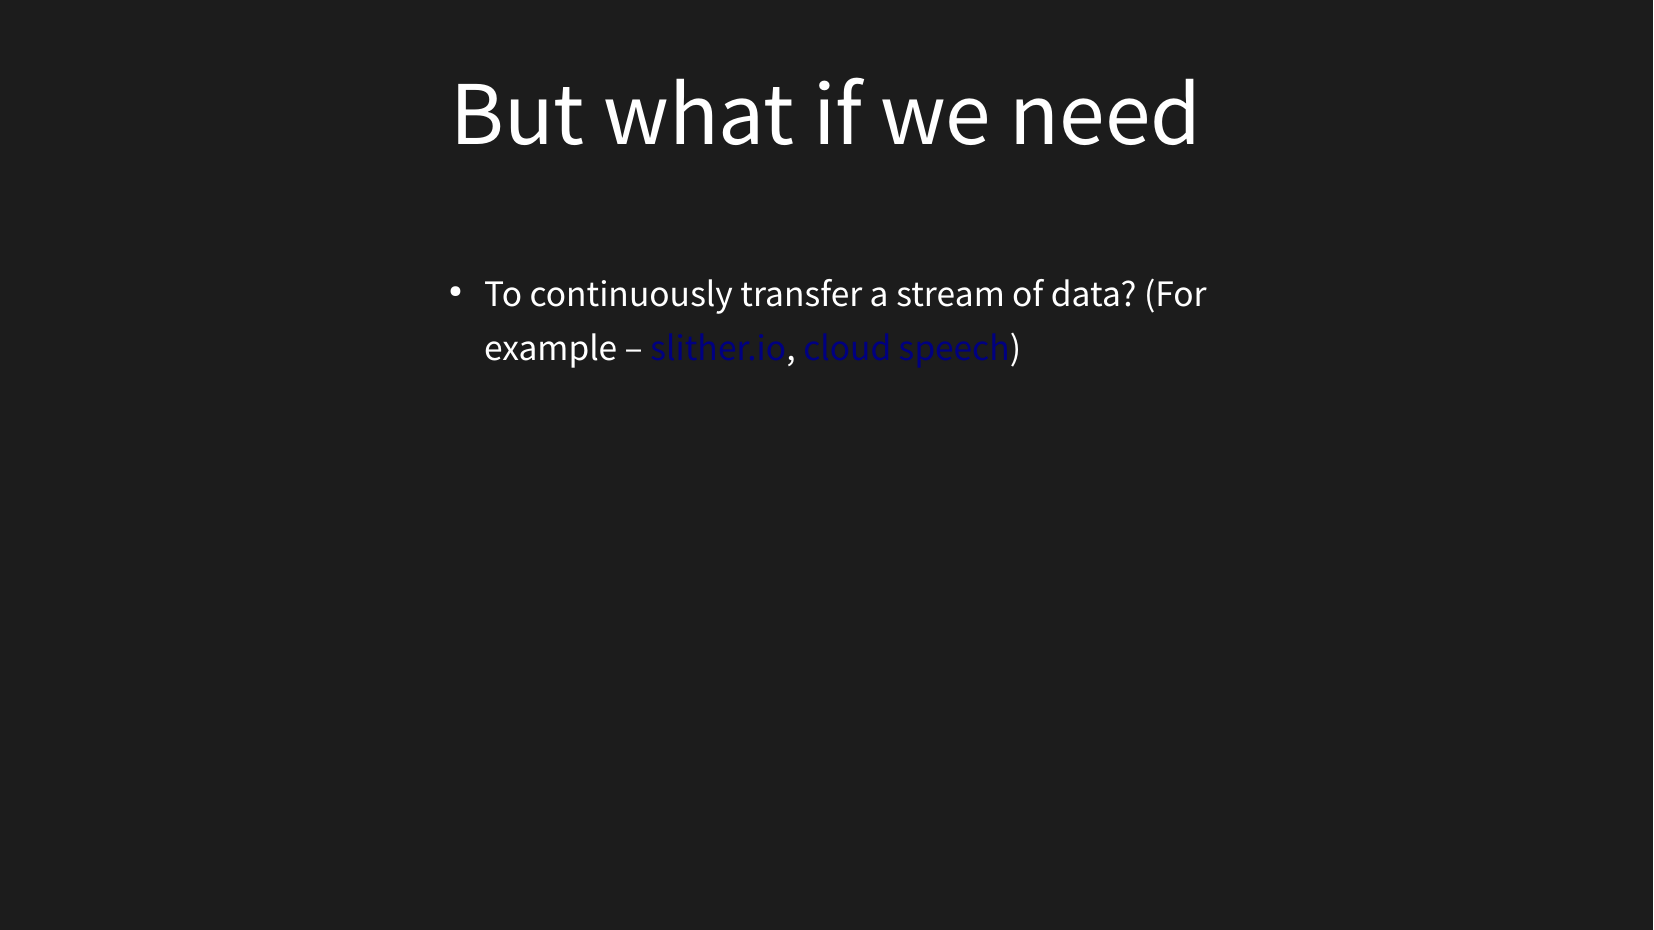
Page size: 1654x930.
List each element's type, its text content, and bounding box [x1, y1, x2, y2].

title But what if we need [0, 0, 1653, 228]
text_box To continuously transfer a stream of data? (For example – slither.io, cloud speech) [434, 255, 1350, 379]
